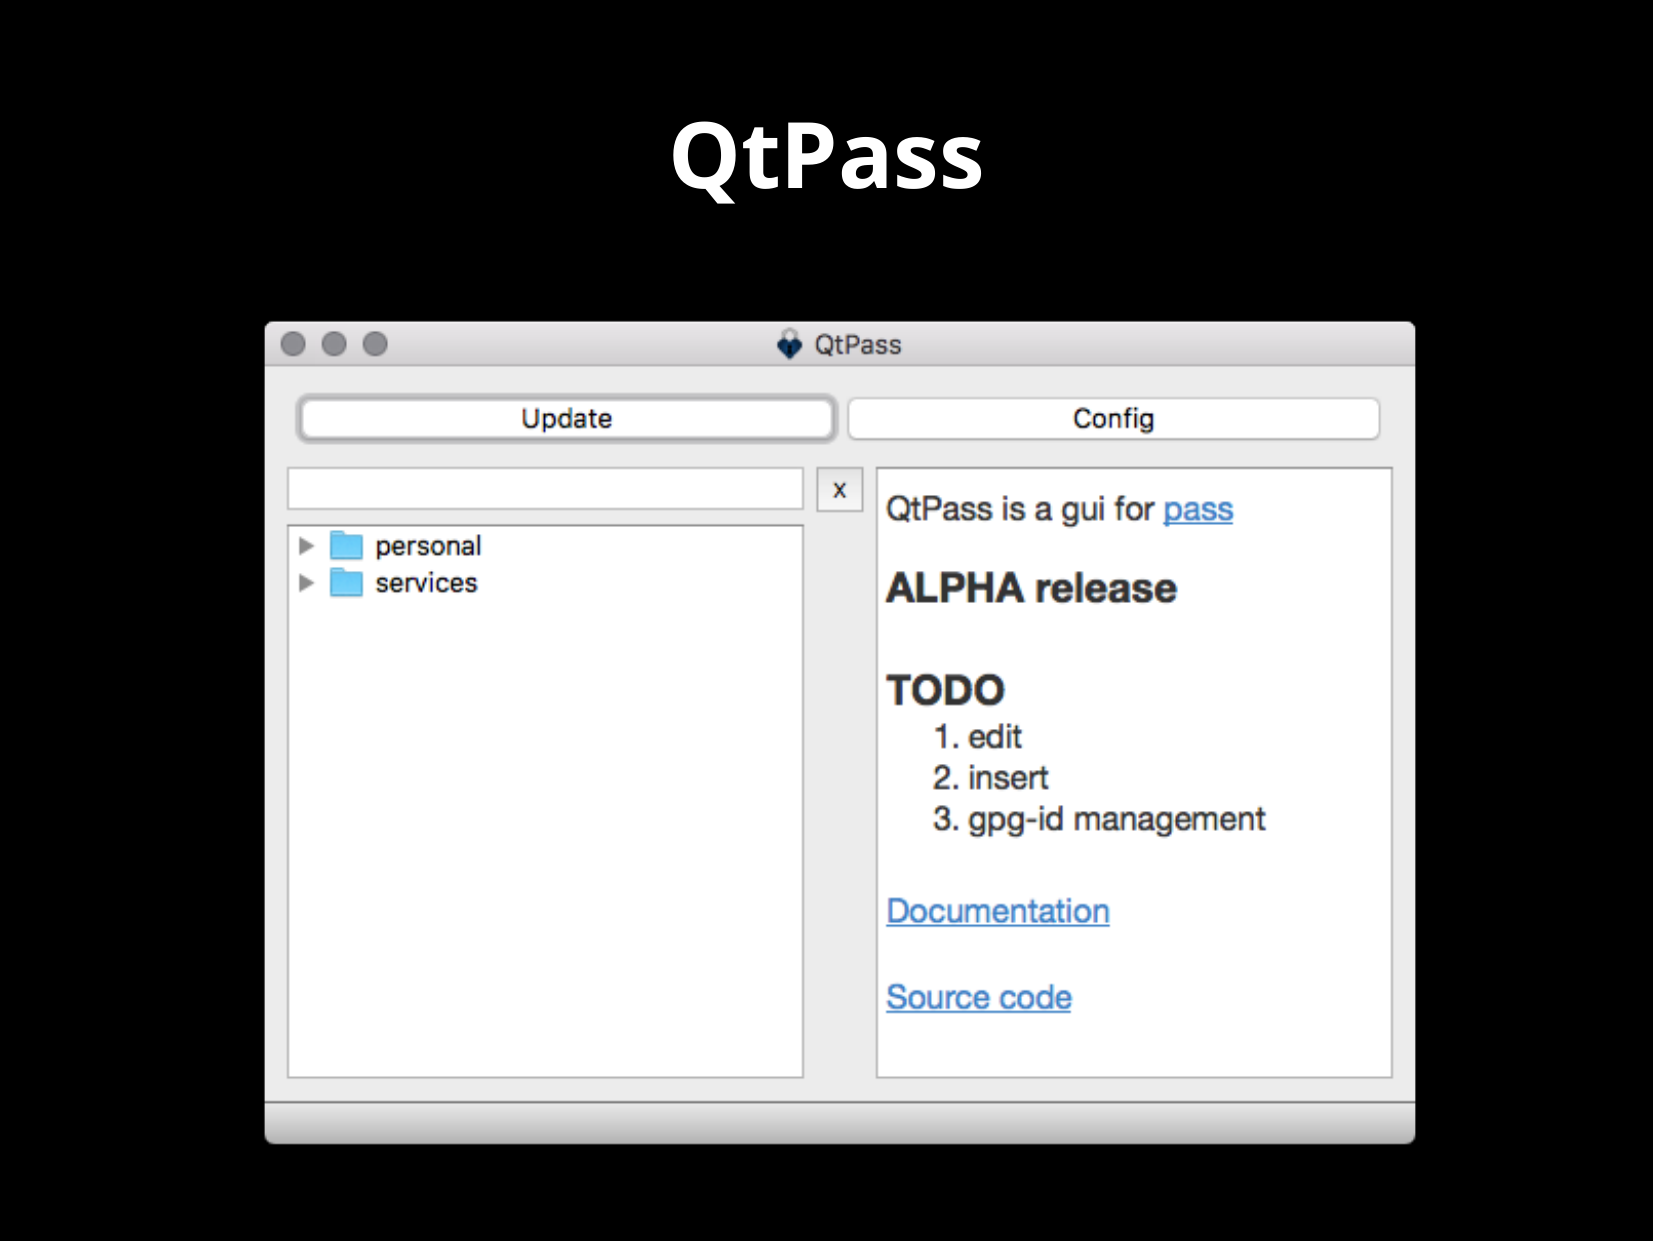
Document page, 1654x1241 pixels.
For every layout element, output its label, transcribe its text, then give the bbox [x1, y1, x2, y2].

picture [150, 256, 1531, 1241]
title QtPass [82, 49, 1571, 257]
